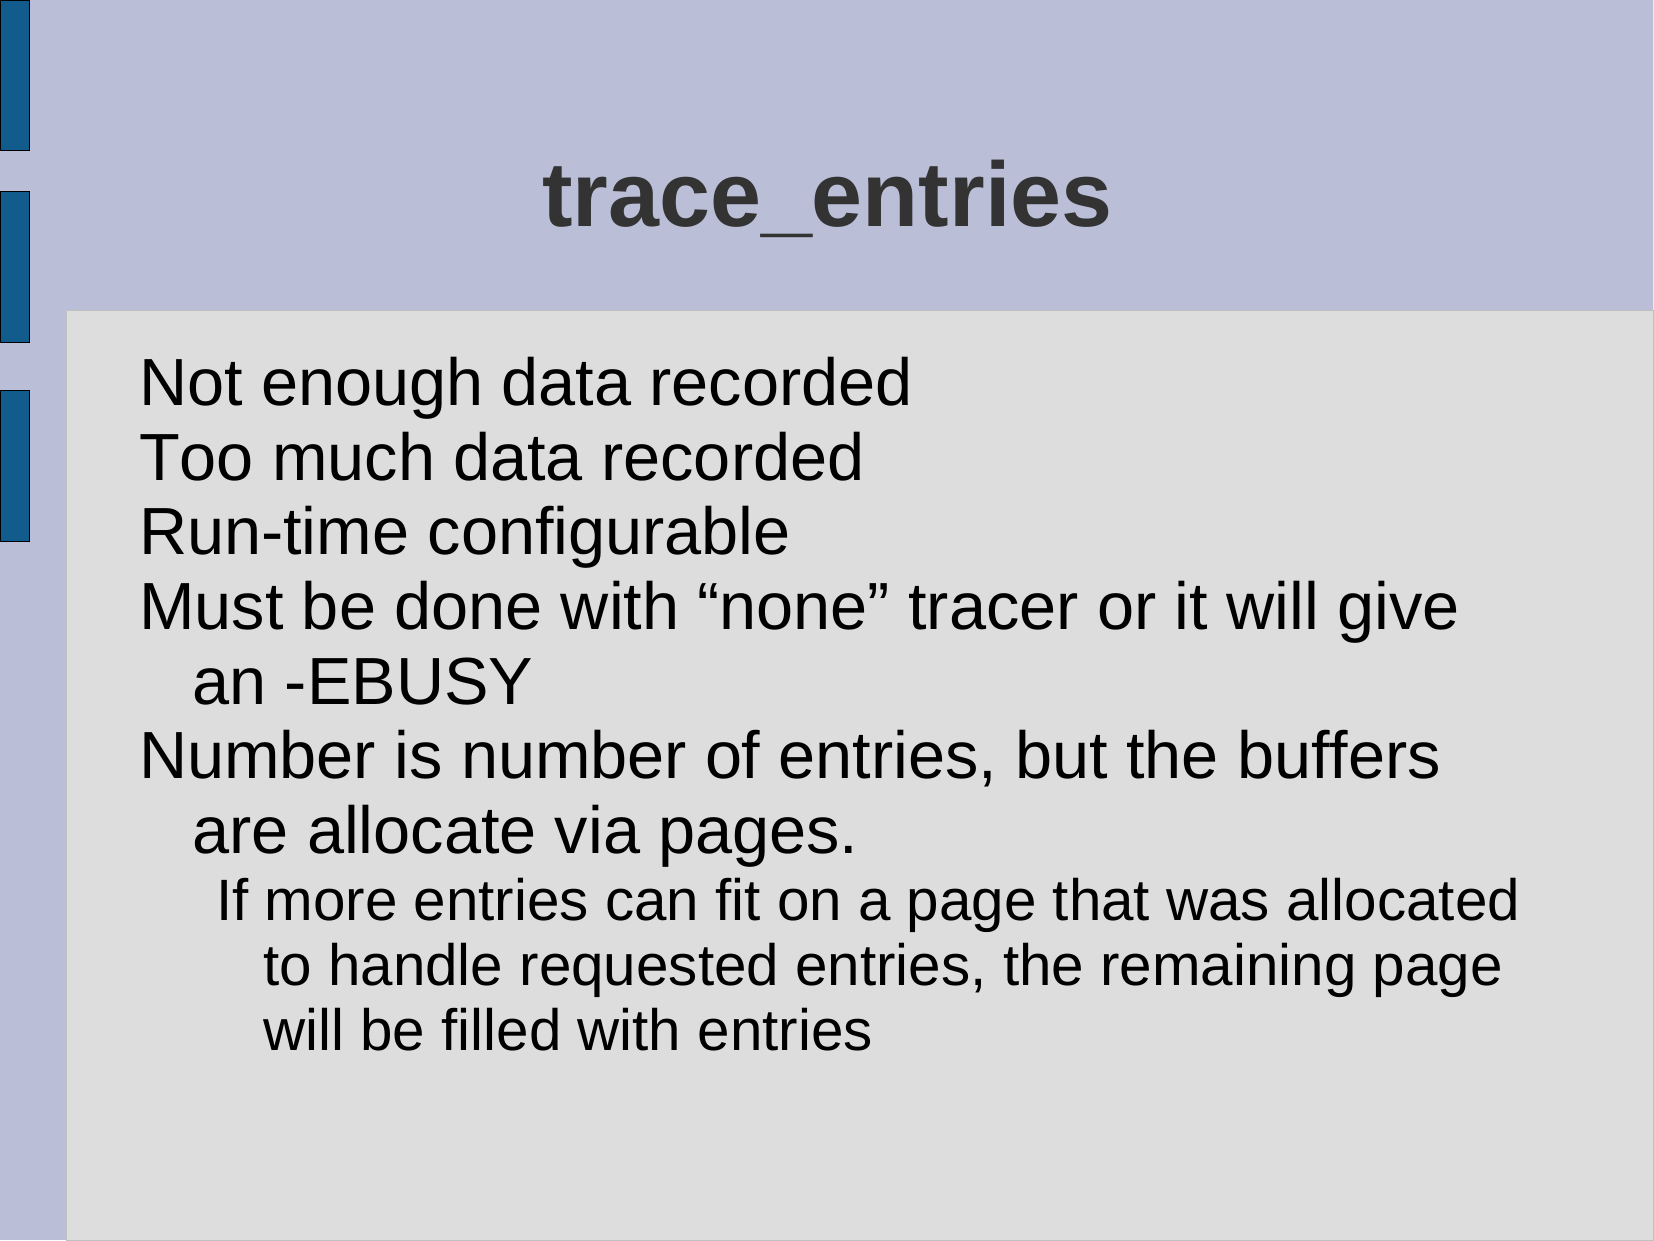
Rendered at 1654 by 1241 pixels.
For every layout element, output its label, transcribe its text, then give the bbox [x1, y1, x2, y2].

title trace_entries [121, 91, 1534, 299]
list Not enough data recorded Too much data recorded Run-time configurable Must be done with “none” tracer or it will give an -EBUSY Number is number of entries, but the buffers are allocate via pages. If more entries can fit on a page that was allocated to handle requested entries, the remaining page will be filled with entries [121, 344, 1534, 1112]
